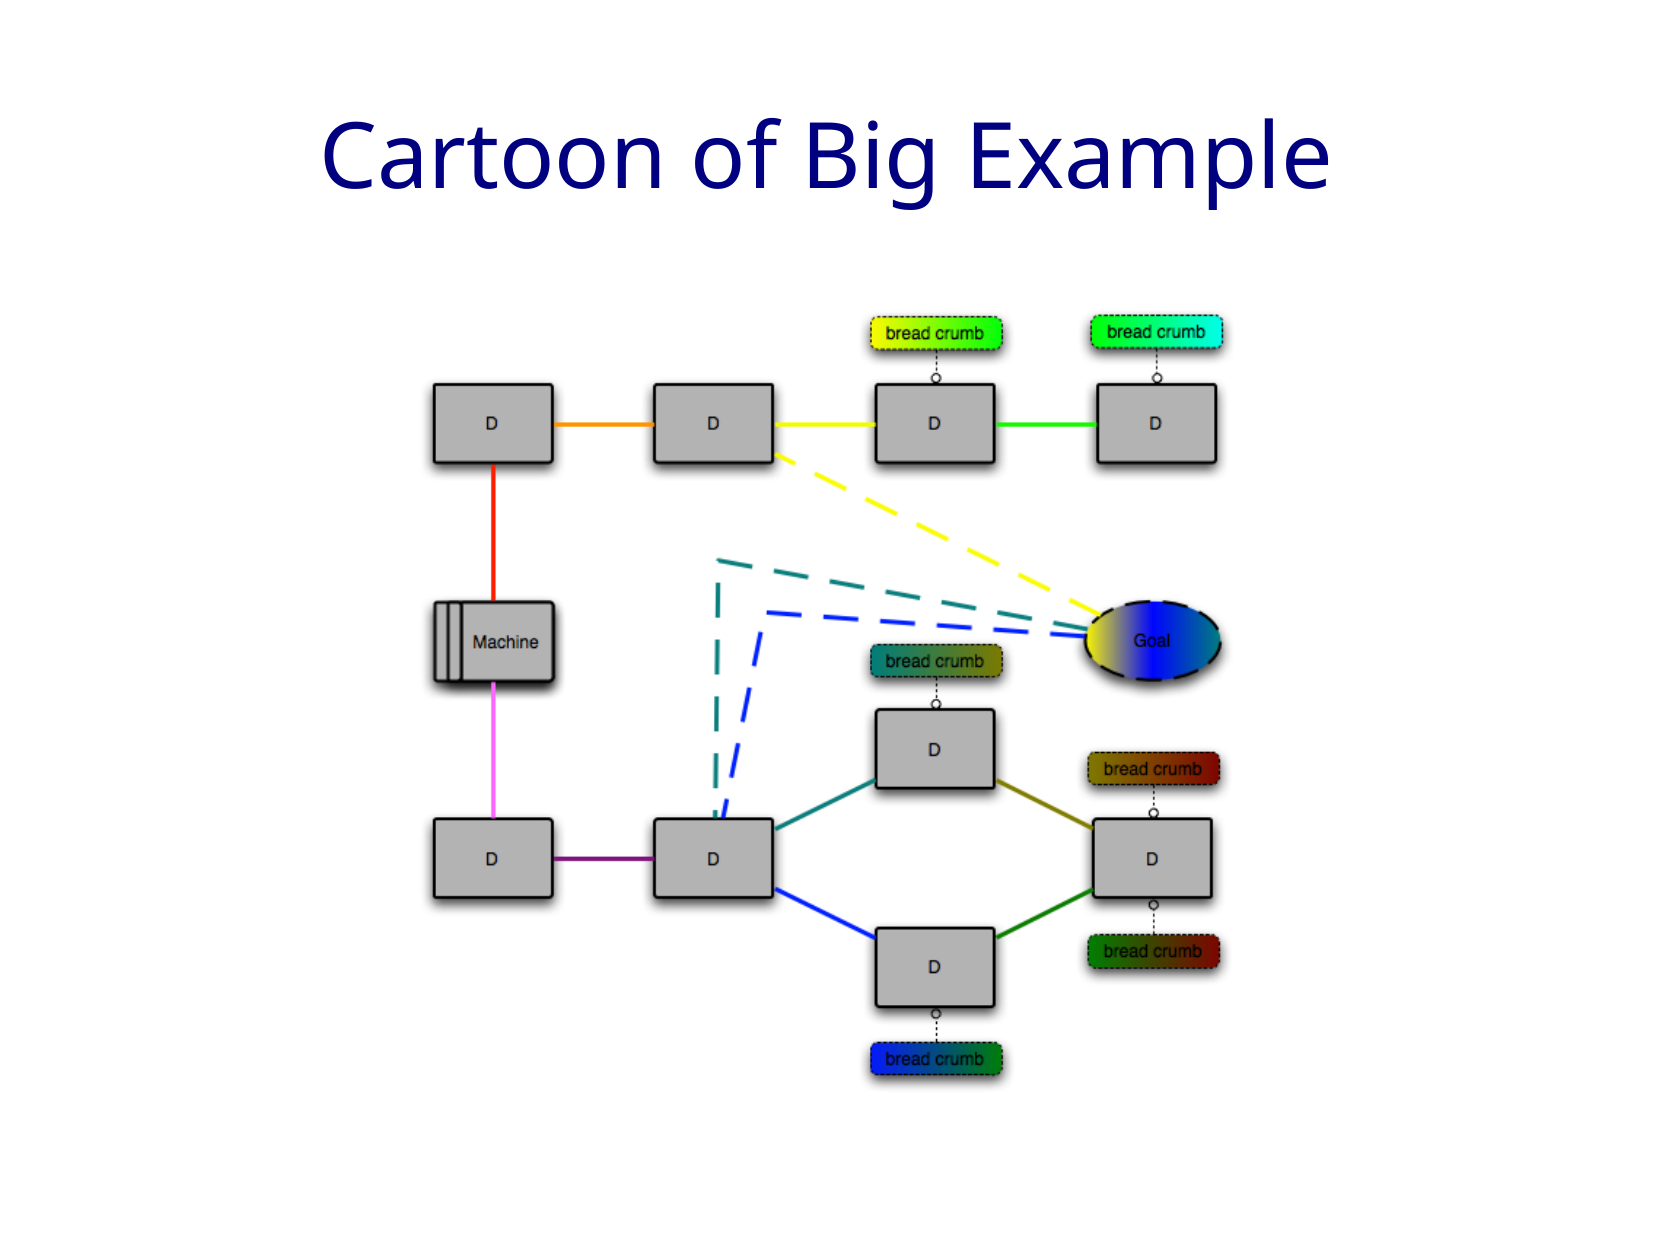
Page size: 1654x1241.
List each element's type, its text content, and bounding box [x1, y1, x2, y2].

picture [401, 290, 1251, 1109]
title Cartoon of Big Example [82, 49, 1571, 257]
